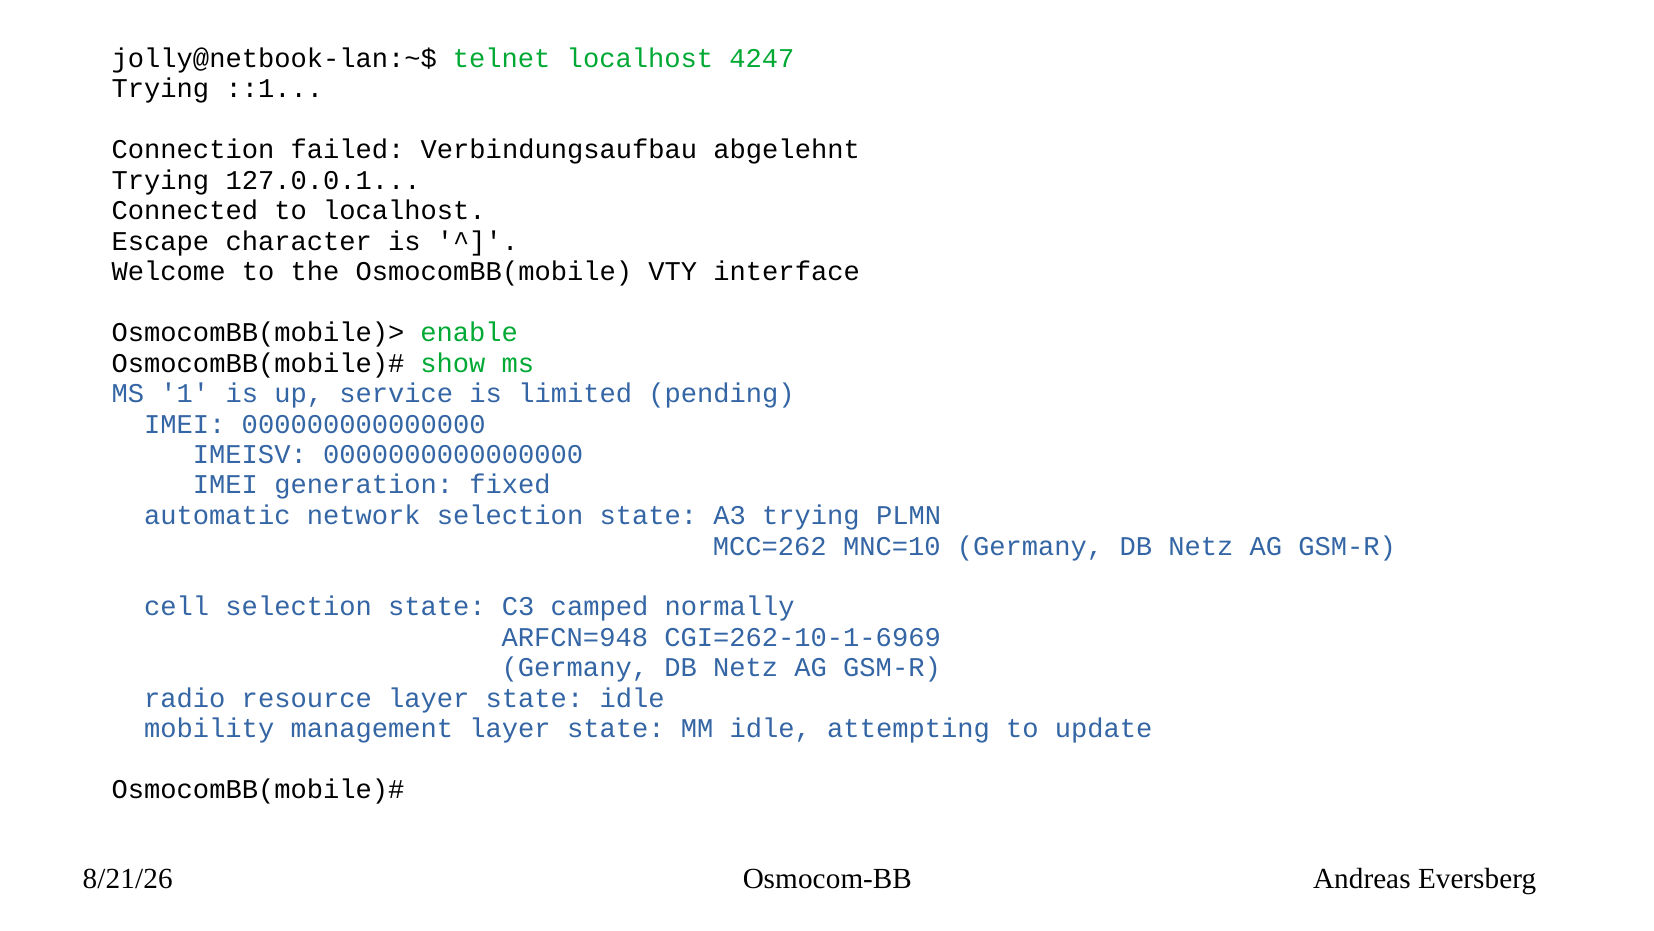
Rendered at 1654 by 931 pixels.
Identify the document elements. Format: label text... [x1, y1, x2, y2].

text_box jolly@netbook-lan:~$ telnet localhost 4247 Trying ::1... Connection failed: Verbindungsaufbau abgelehnt Trying 127.0.0.1... Connected to localhost. Escape character is '^]'. Welcome to the OsmocomBB(mobile) VTY interface OsmocomBB(mobile)> enable OsmocomBB(mobile)# show ms MS '1' is up, service is limited (pending) IMEI: 000000000000000 IMEISV: 0000000000000000 IMEI generation: fixed automatic network selection state: A3 trying PLMN MCC=262 MNC=10 (Germany, DB Netz AG GSM-R) cell selection state: C3 camped normally ARFCN=948 CGI=262-10-1-6969 (Germany, DB Netz AG GSM-R) radio resource layer state: idle mobility management layer state: MM idle, attempting to update OsmocomBB(mobile)# [96, 37, 1538, 815]
